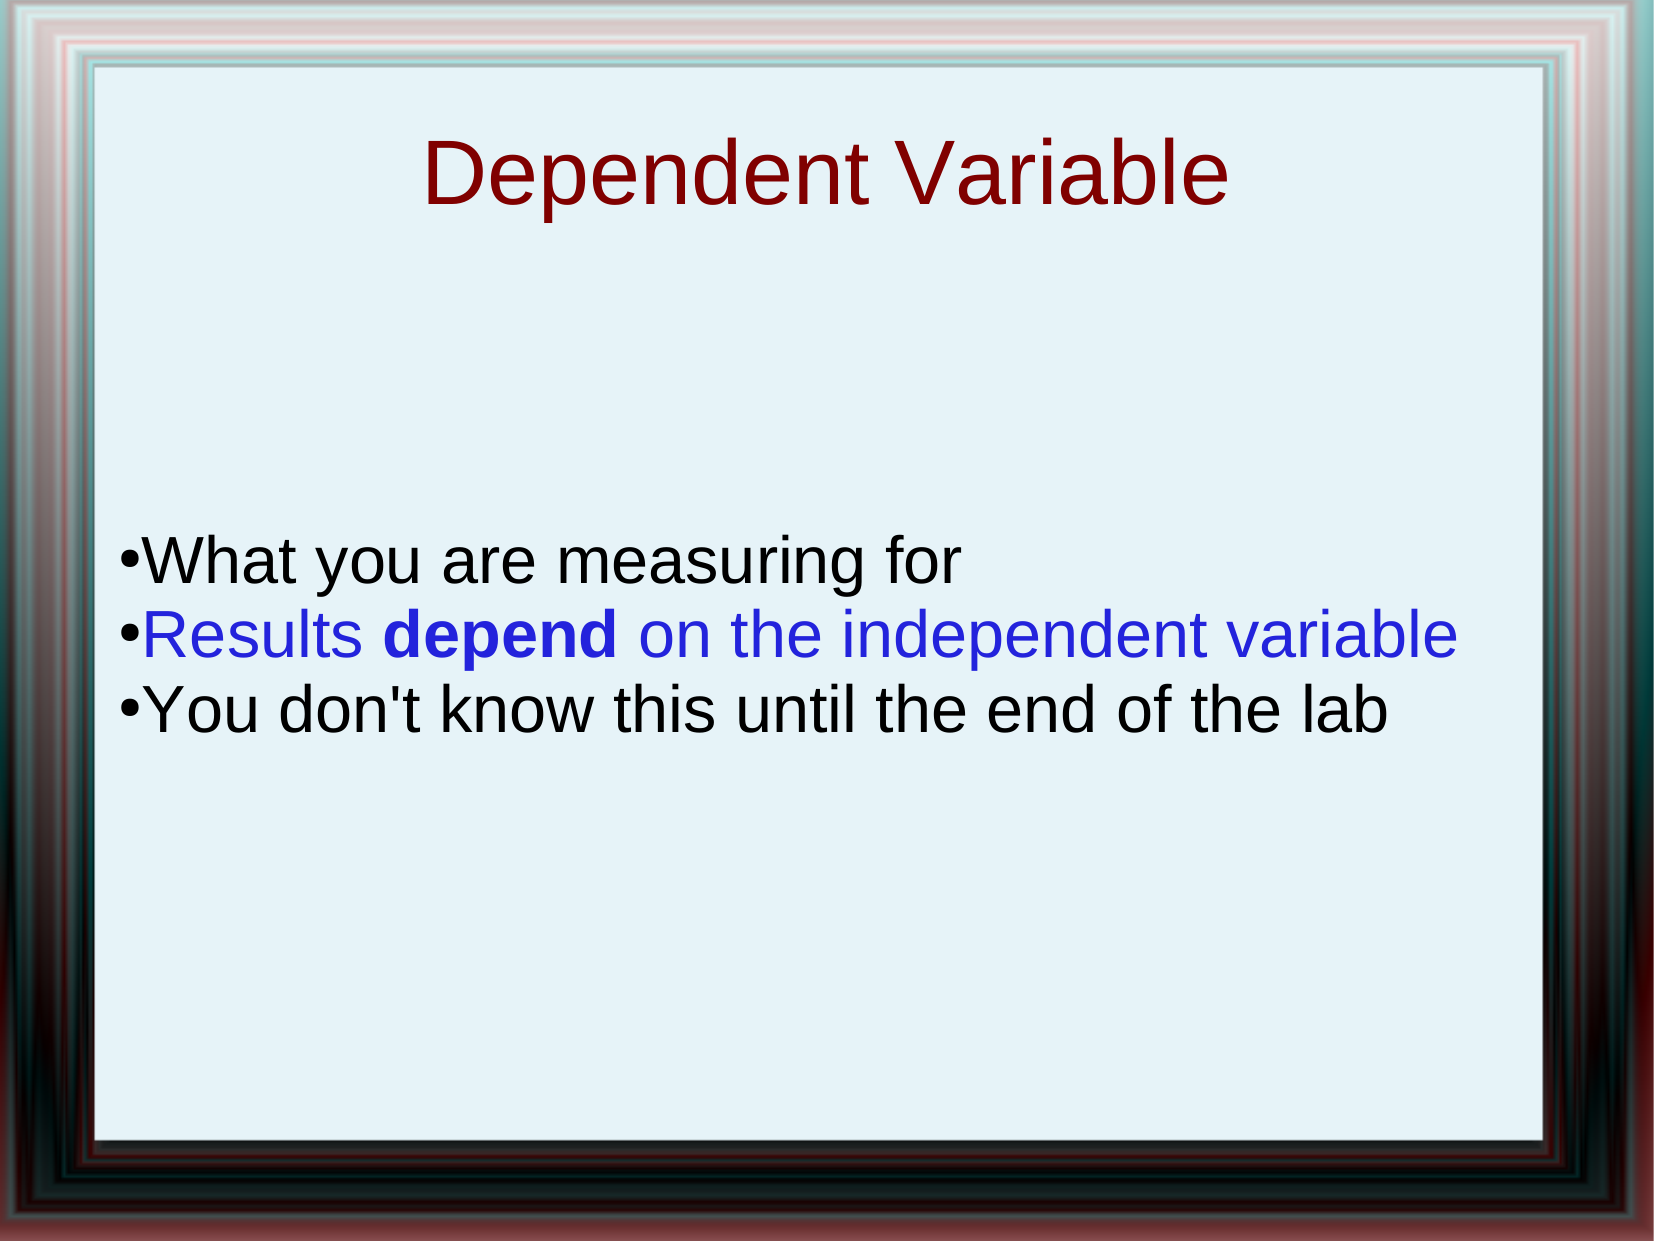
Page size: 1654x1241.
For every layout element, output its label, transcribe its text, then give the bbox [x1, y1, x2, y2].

title Dependent Variable [118, 95, 1536, 250]
subtitle What you are measuring for Results depend on the independent variable You don't know this until the end of the lab [118, 332, 1506, 938]
picture [0, 0, 1654, 1241]
